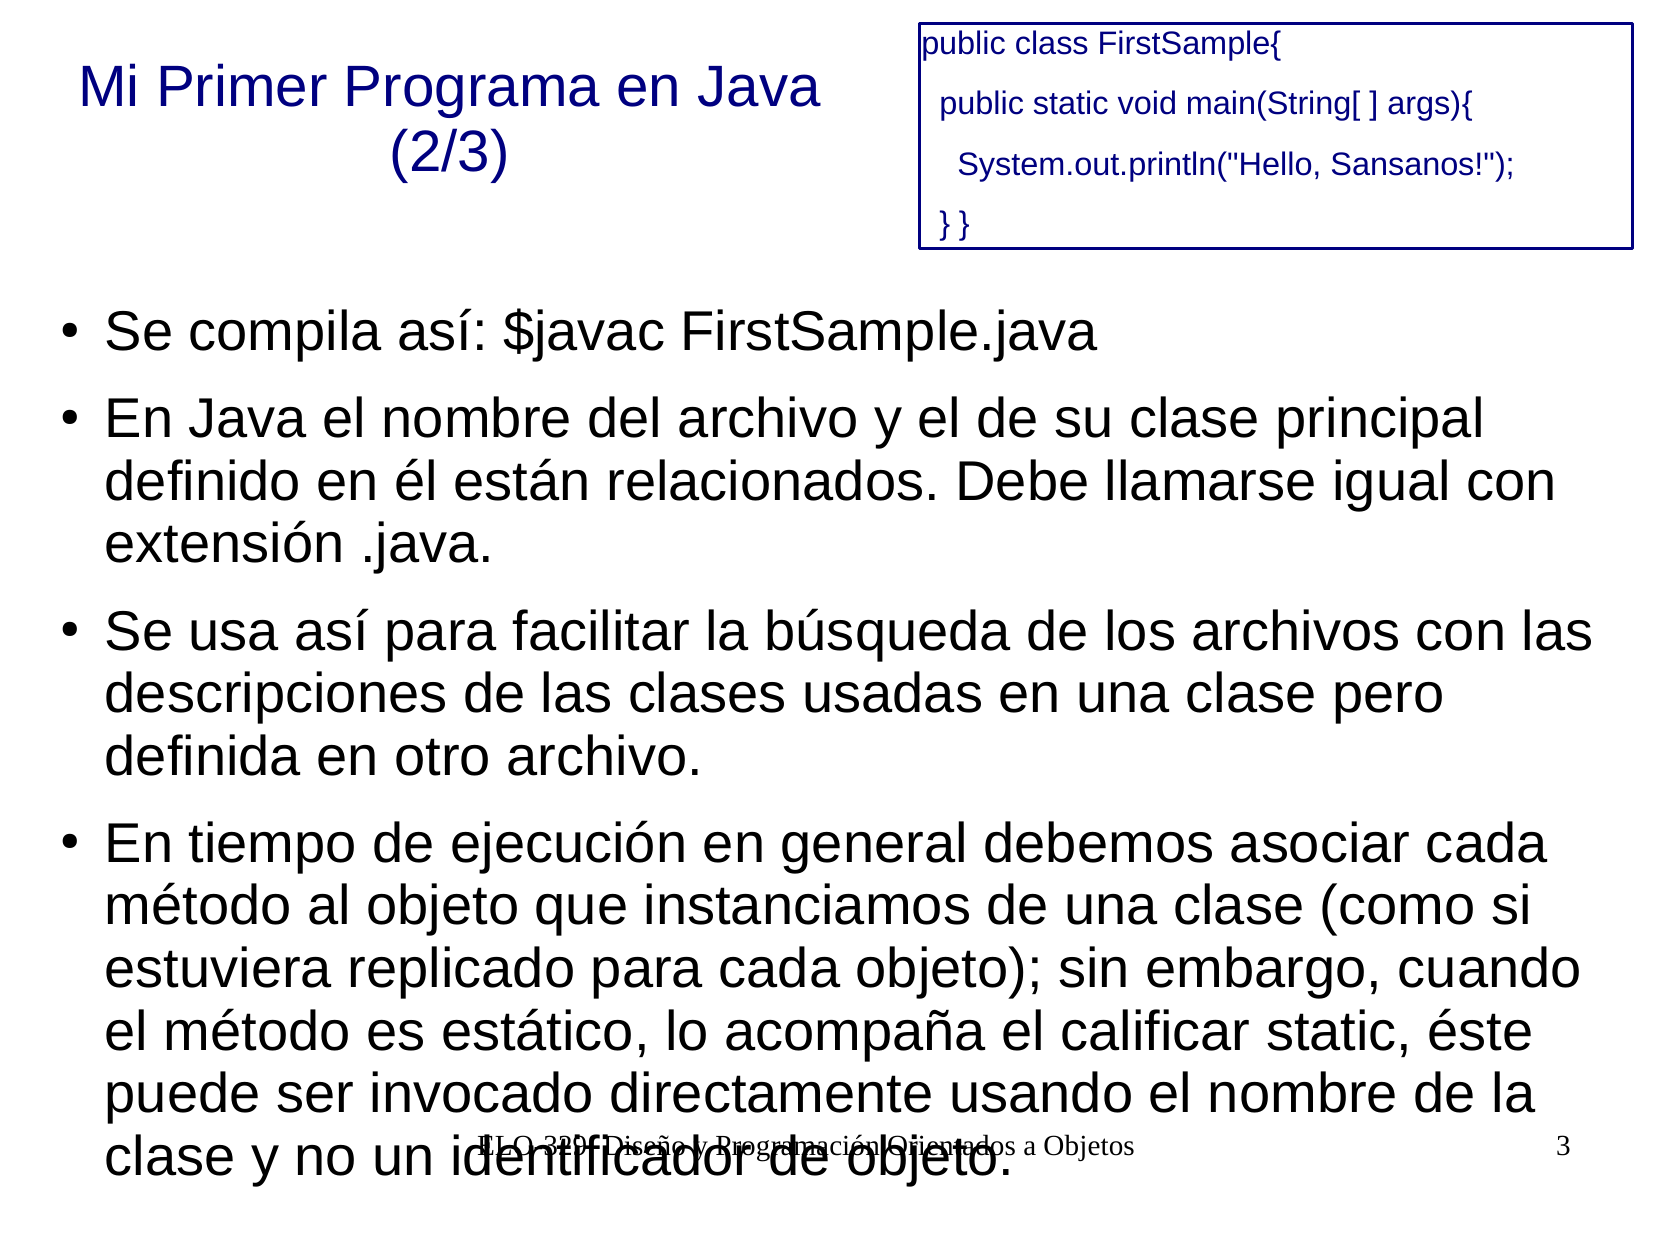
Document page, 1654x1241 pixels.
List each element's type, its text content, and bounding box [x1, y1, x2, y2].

list public class FirstSample{ public static void main(String[ ] args)‏{ System.out.println("Hello, Sansanos!"); } } [919, 23, 1633, 249]
list Se compila así: $javac FirstSample.java En Java el nombre del archivo y el de su clase principal definido en él están relacionados. Debe llamarse igual con extensión .java. Se usa así para facilitar la búsqueda de los archivos con las descripciones de las clases usadas en una clase pero definida en otro archivo. En tiempo de ejecución en general debemos asociar cada método al objeto que instanciamos de una clase (como si estuviera replicado para cada objeto); sin embargo, cuando el método es estático, lo acompaña el calificar static, éste puede ser invocado directamente usando el nombre de la clase y no un identificador de objeto. [45, 300, 1613, 1201]
title Mi Primer Programa en Java (2/3) [37, 45, 863, 192]
